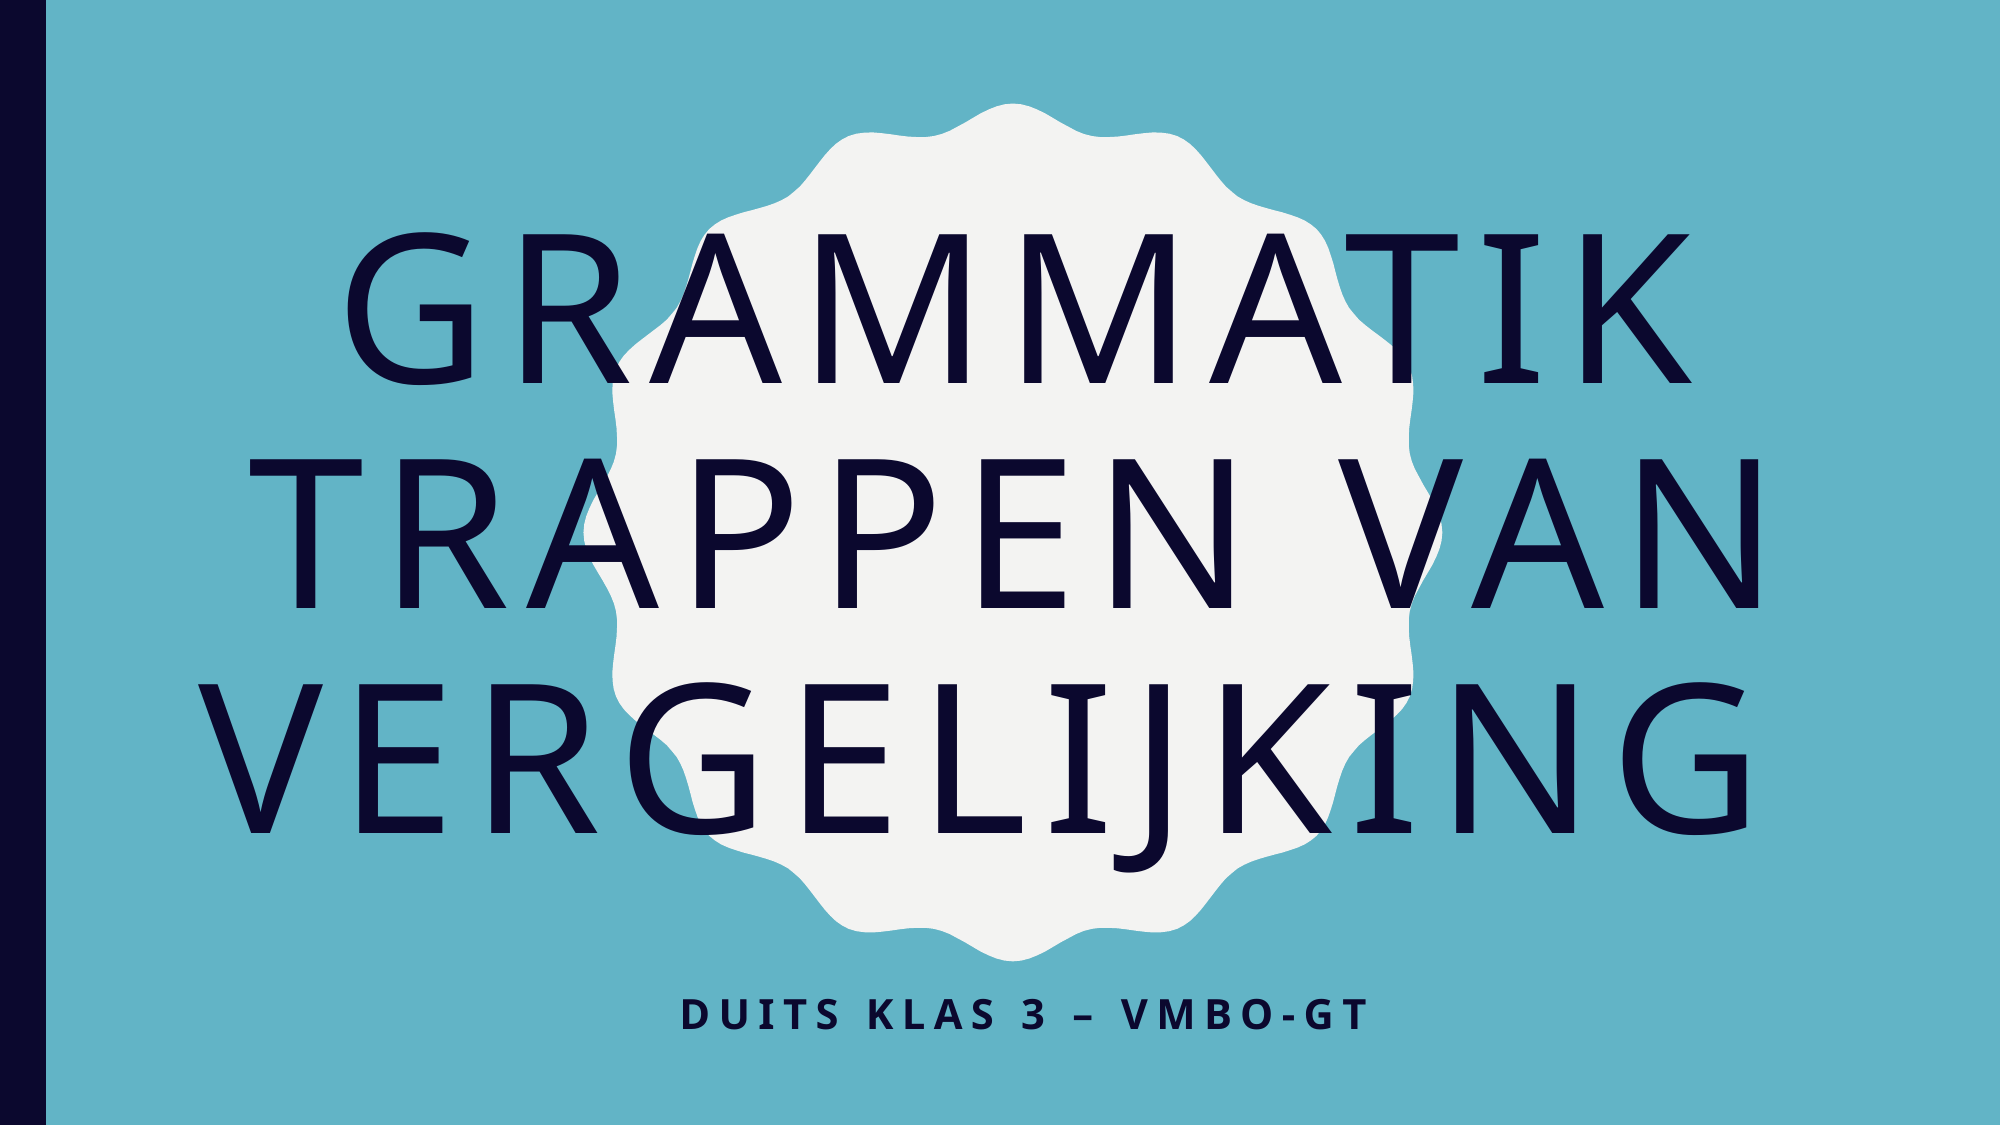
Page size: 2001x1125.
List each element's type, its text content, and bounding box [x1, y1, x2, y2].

title Grammatik Trappen van vergelijking [176, 180, 1870, 902]
subtitle Duits klas 3 – vmbo-gt [363, 980, 1684, 1103]
